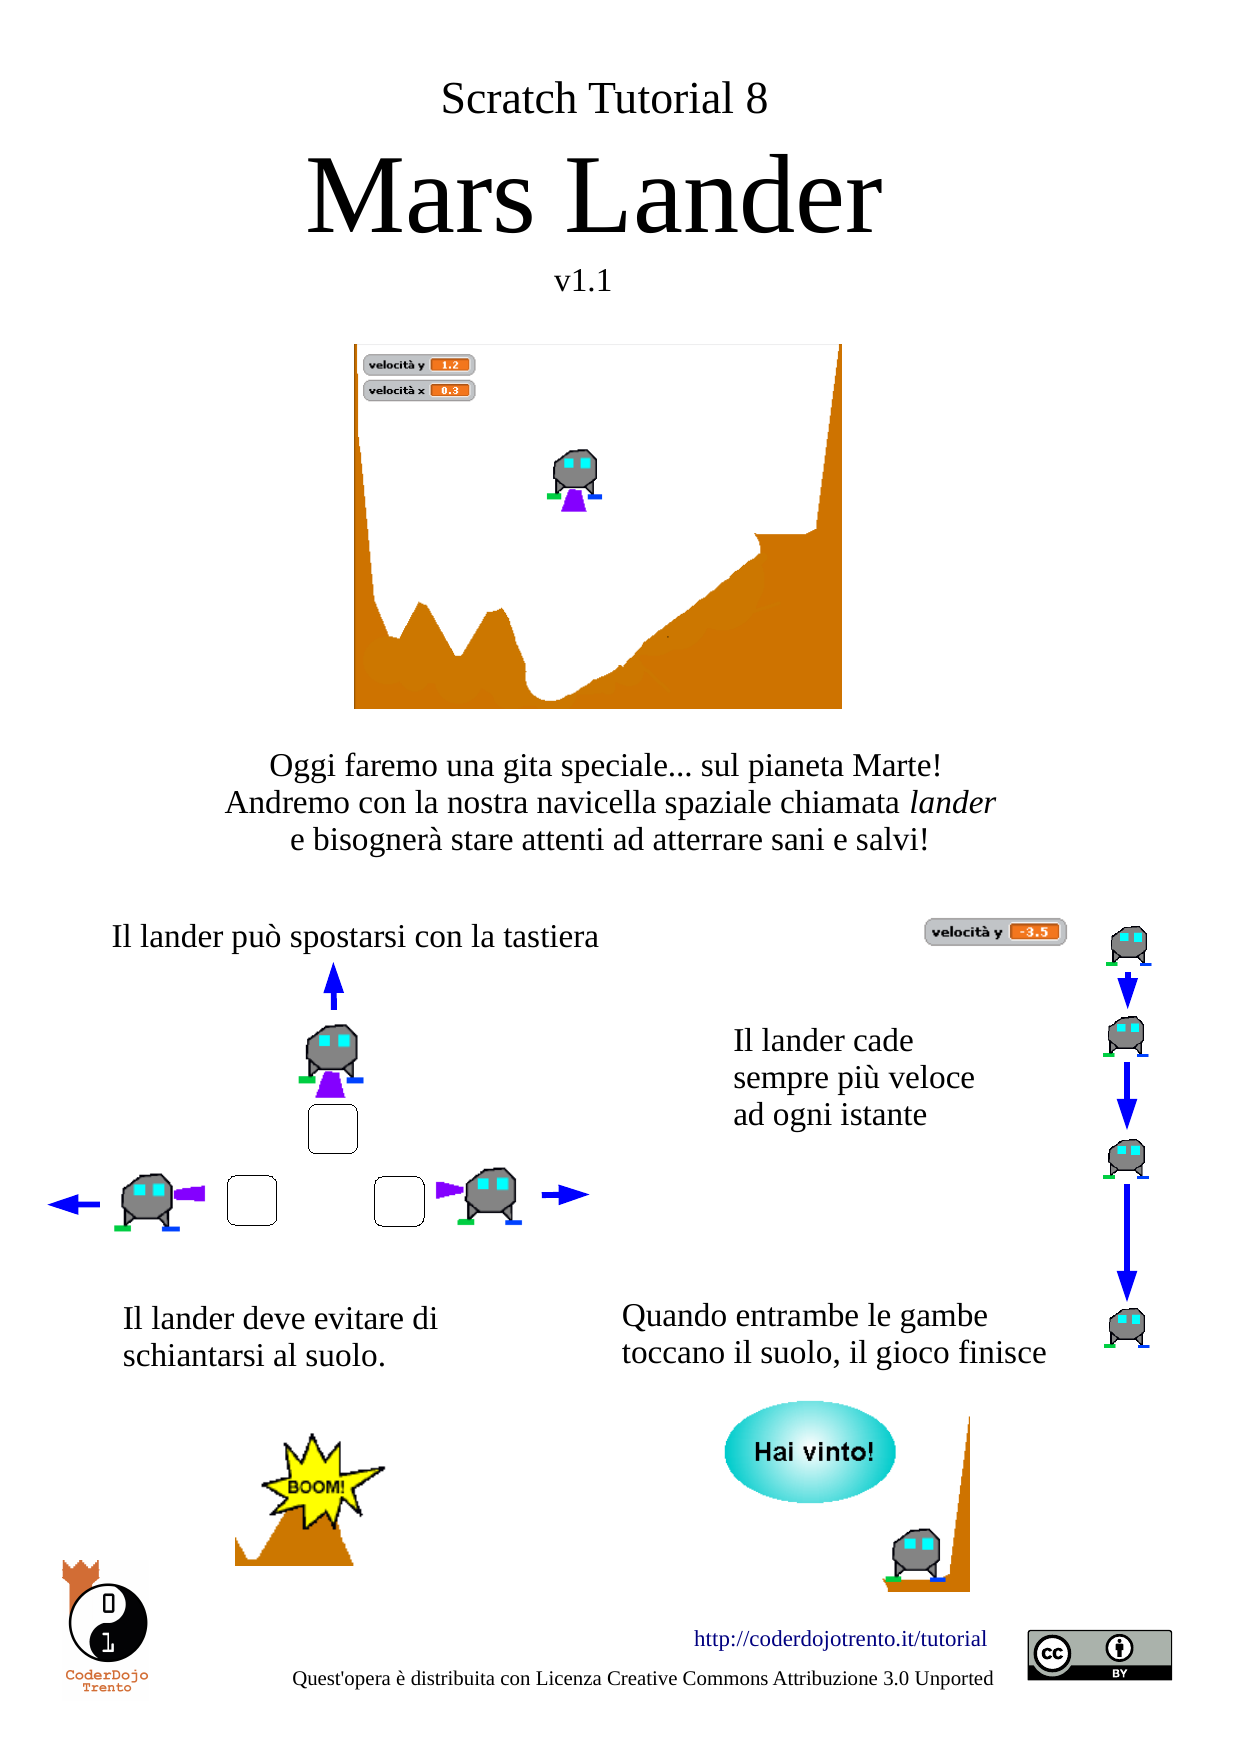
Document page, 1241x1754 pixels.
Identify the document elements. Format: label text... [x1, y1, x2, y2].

picture [1095, 905, 1163, 977]
text_box [413, 1223, 423, 1241]
picture [922, 909, 1071, 950]
picture [354, 344, 842, 709]
picture [1093, 1287, 1161, 1359]
text_box Il lander cade sempre più veloce ad ogni istante [718, 1014, 1023, 1143]
picture [100, 1158, 217, 1246]
picture [1027, 1629, 1173, 1681]
text_box Oggi faremo una gita speciale... sul pianeta Marte! Andremo con la nostra navicella spaziale chiamata lander e bisognerà stare attenti ad atterrare sani e salvi! [209, 739, 1018, 868]
picture [62, 1560, 149, 1701]
text_box Il lander deve evitare di schiantarsi al suolo. [108, 1292, 505, 1409]
text_box http://coderdojotrento.it/tutorial [679, 1618, 1021, 1660]
text_box Mars Lander [290, 125, 899, 265]
text_box [337, 985, 386, 1121]
text_box Scratch Tutorial 8 [379, 65, 830, 132]
picture [1092, 1118, 1161, 1191]
picture [235, 1399, 390, 1566]
text_box Il lander può spostarsi con la tastiera [96, 910, 688, 976]
picture [716, 1381, 970, 1592]
text_box d [374, 1176, 425, 1227]
text_box [413, 1145, 610, 1241]
picture [294, 1010, 378, 1116]
text_box Quest'opera è distribuita con Licenza Creative Commons Attribuzione 3.0 Unported [272, 1659, 1081, 1702]
picture [423, 1151, 534, 1243]
text_box [281, 985, 330, 1121]
text_box a [227, 1175, 277, 1226]
text_box w [308, 1104, 358, 1154]
picture [1092, 995, 1160, 1068]
text_box v1.1 [539, 254, 634, 307]
text_box Quando entrambe le gambe toccano il suolo, il gioco finisce [607, 1289, 1064, 1407]
text_box [31, 1153, 228, 1250]
